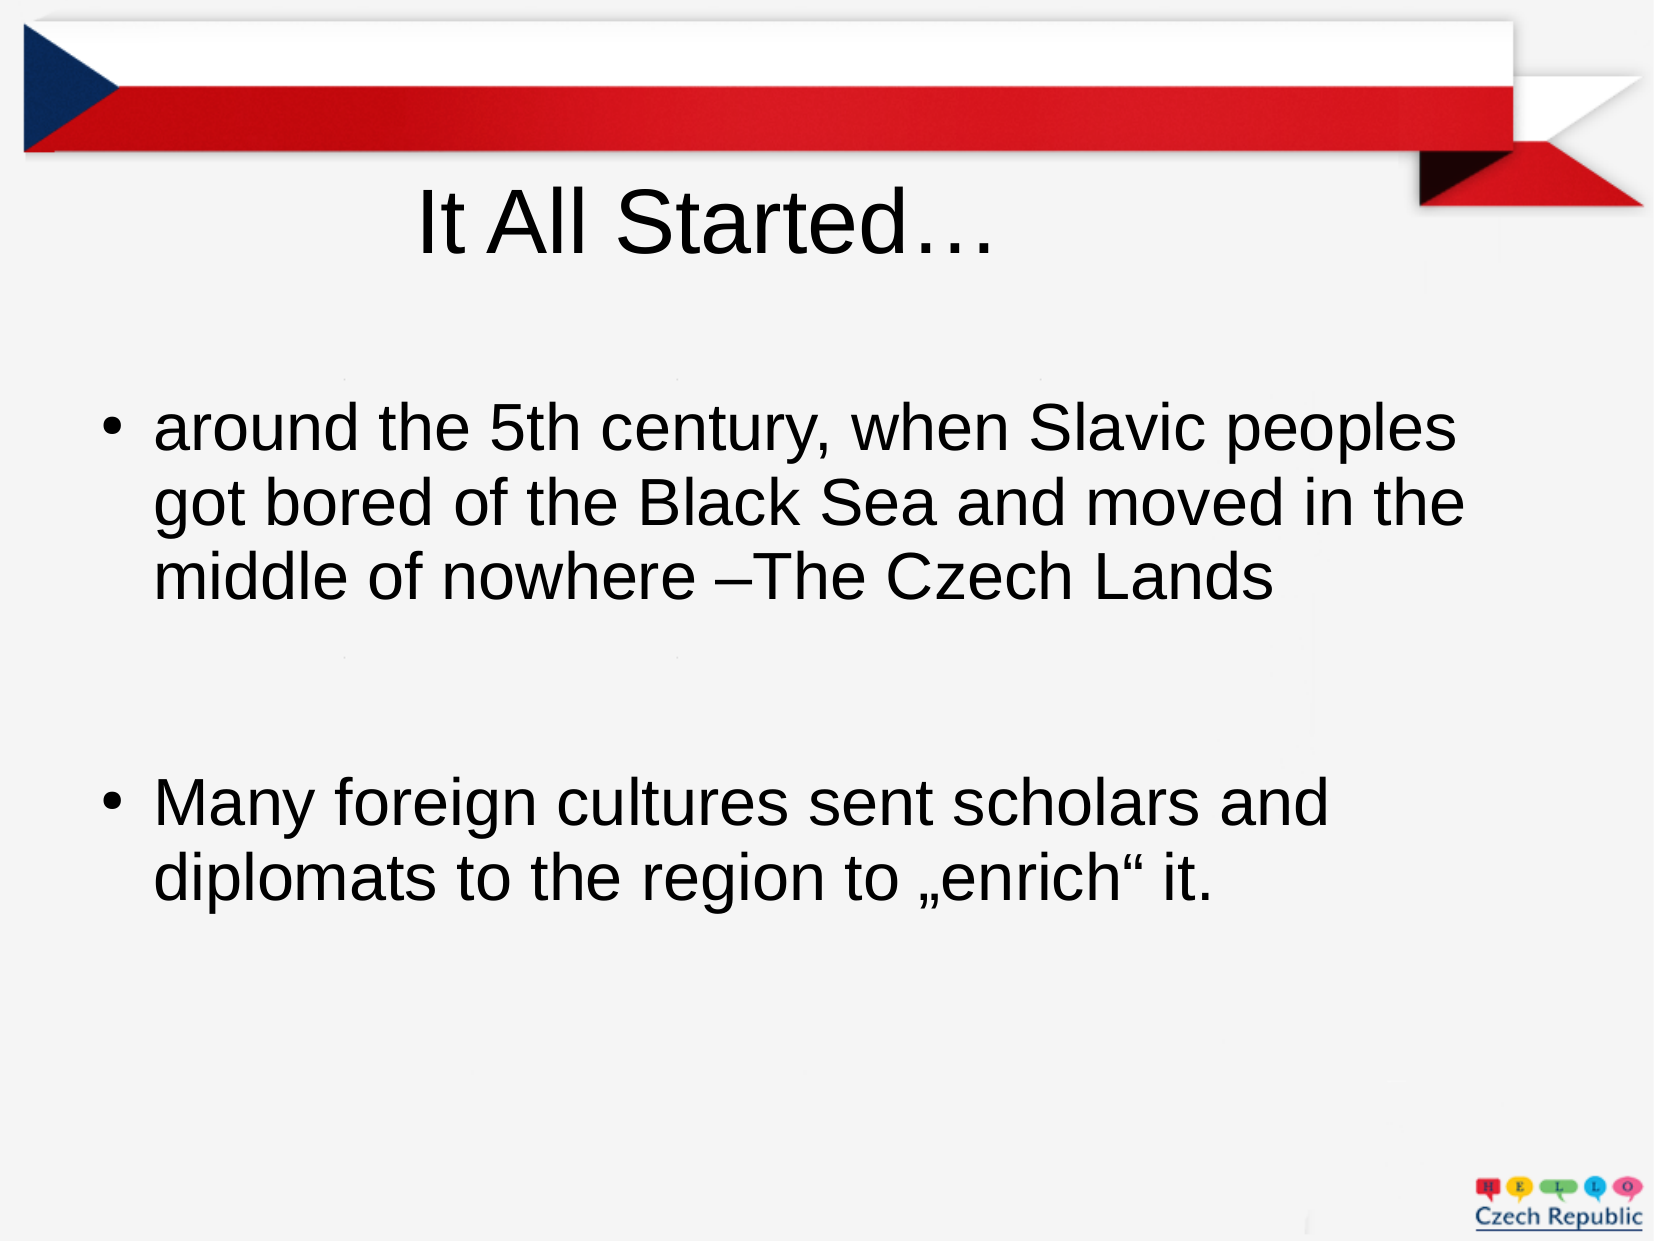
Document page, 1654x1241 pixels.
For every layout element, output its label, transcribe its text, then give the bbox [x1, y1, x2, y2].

title It All Started… [0, 118, 1453, 326]
list around the 5th century, when Slavic peoples got bored of the Black Sea and moved in the middle of nowhere –The Czech Lands [82, 389, 1538, 733]
list Many foreign cultures sent scholars and diplomats to the region to „enrich“ it. [82, 765, 1538, 1109]
picture [0, 0, 1654, 1241]
